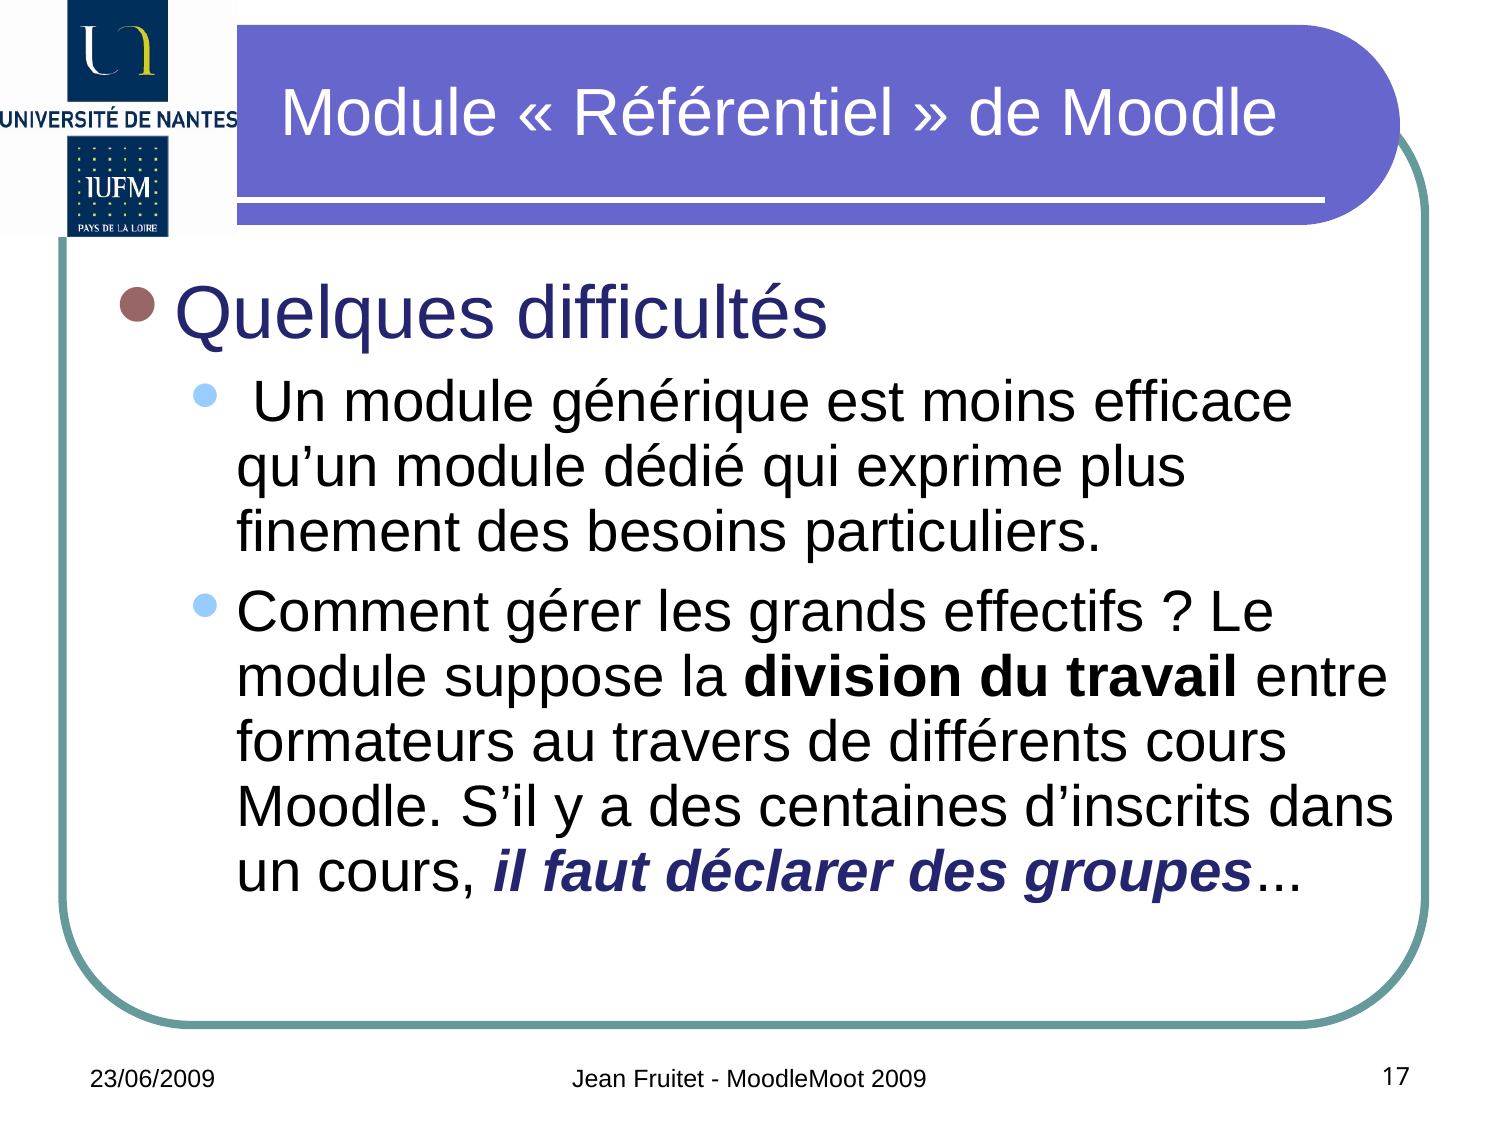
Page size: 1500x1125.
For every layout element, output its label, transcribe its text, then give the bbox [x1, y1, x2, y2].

list Quelques difficultés Un module générique est moins efficace qu’un module dédié qui exprime plus finement des besoins particuliers. Comment gérer les grands effectifs ? Le module suppose la division du travail entre formateurs au travers de différents cours Moodle. S’il y a des centaines d’inscrits dans un cours, il faut déclarer des groupes... [99, 262, 1412, 1024]
title Module « Référentiel » de Moodle [265, 37, 1388, 188]
picture [0, 0, 237, 237]
